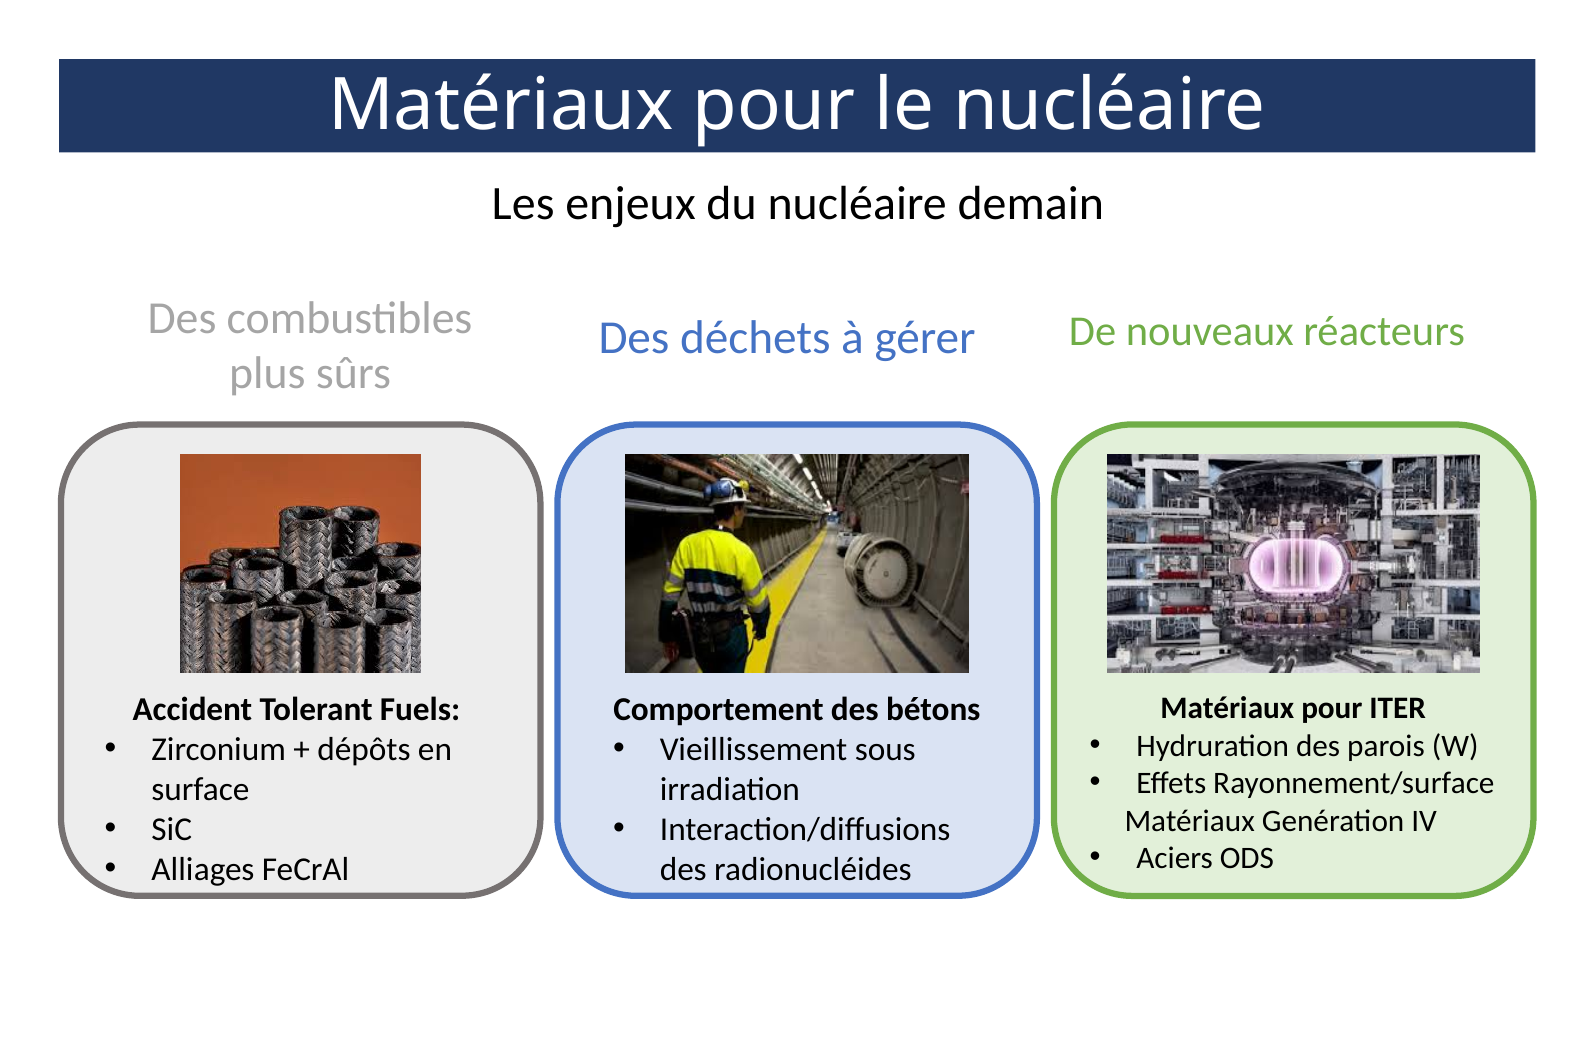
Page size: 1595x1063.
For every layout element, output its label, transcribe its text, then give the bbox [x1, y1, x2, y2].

text_box [557, 424, 1037, 886]
text_box Des combustibles plus sûrs [116, 280, 504, 449]
text_box [1089, 883, 1498, 896]
text_box Des déchets à gérer [583, 299, 1011, 382]
text_box Les enjeux du nucléaire demain [464, 164, 1134, 251]
picture [1107, 454, 1480, 673]
text_box Accident Tolerant Fuels: Zirconium + dépôts en surface SiC Alliages FeCrAl [89, 680, 504, 895]
picture [625, 454, 969, 673]
picture [180, 454, 421, 673]
text_box De nouveaux réacteurs [1054, 295, 1549, 386]
title Matériaux pour le nucléaire [59, 59, 1536, 153]
text_box [60, 428, 541, 884]
text_box [1053, 424, 1534, 872]
text_box Comportement des bétons Vieillissement sous irradiation Interaction/diffusions des radionucléides [598, 680, 997, 895]
text_box Matériaux pour ITER Hydruration des parois (W) Effets Rayonnement/surface Matériaux Genération IV Aciers ODS [1074, 680, 1512, 883]
